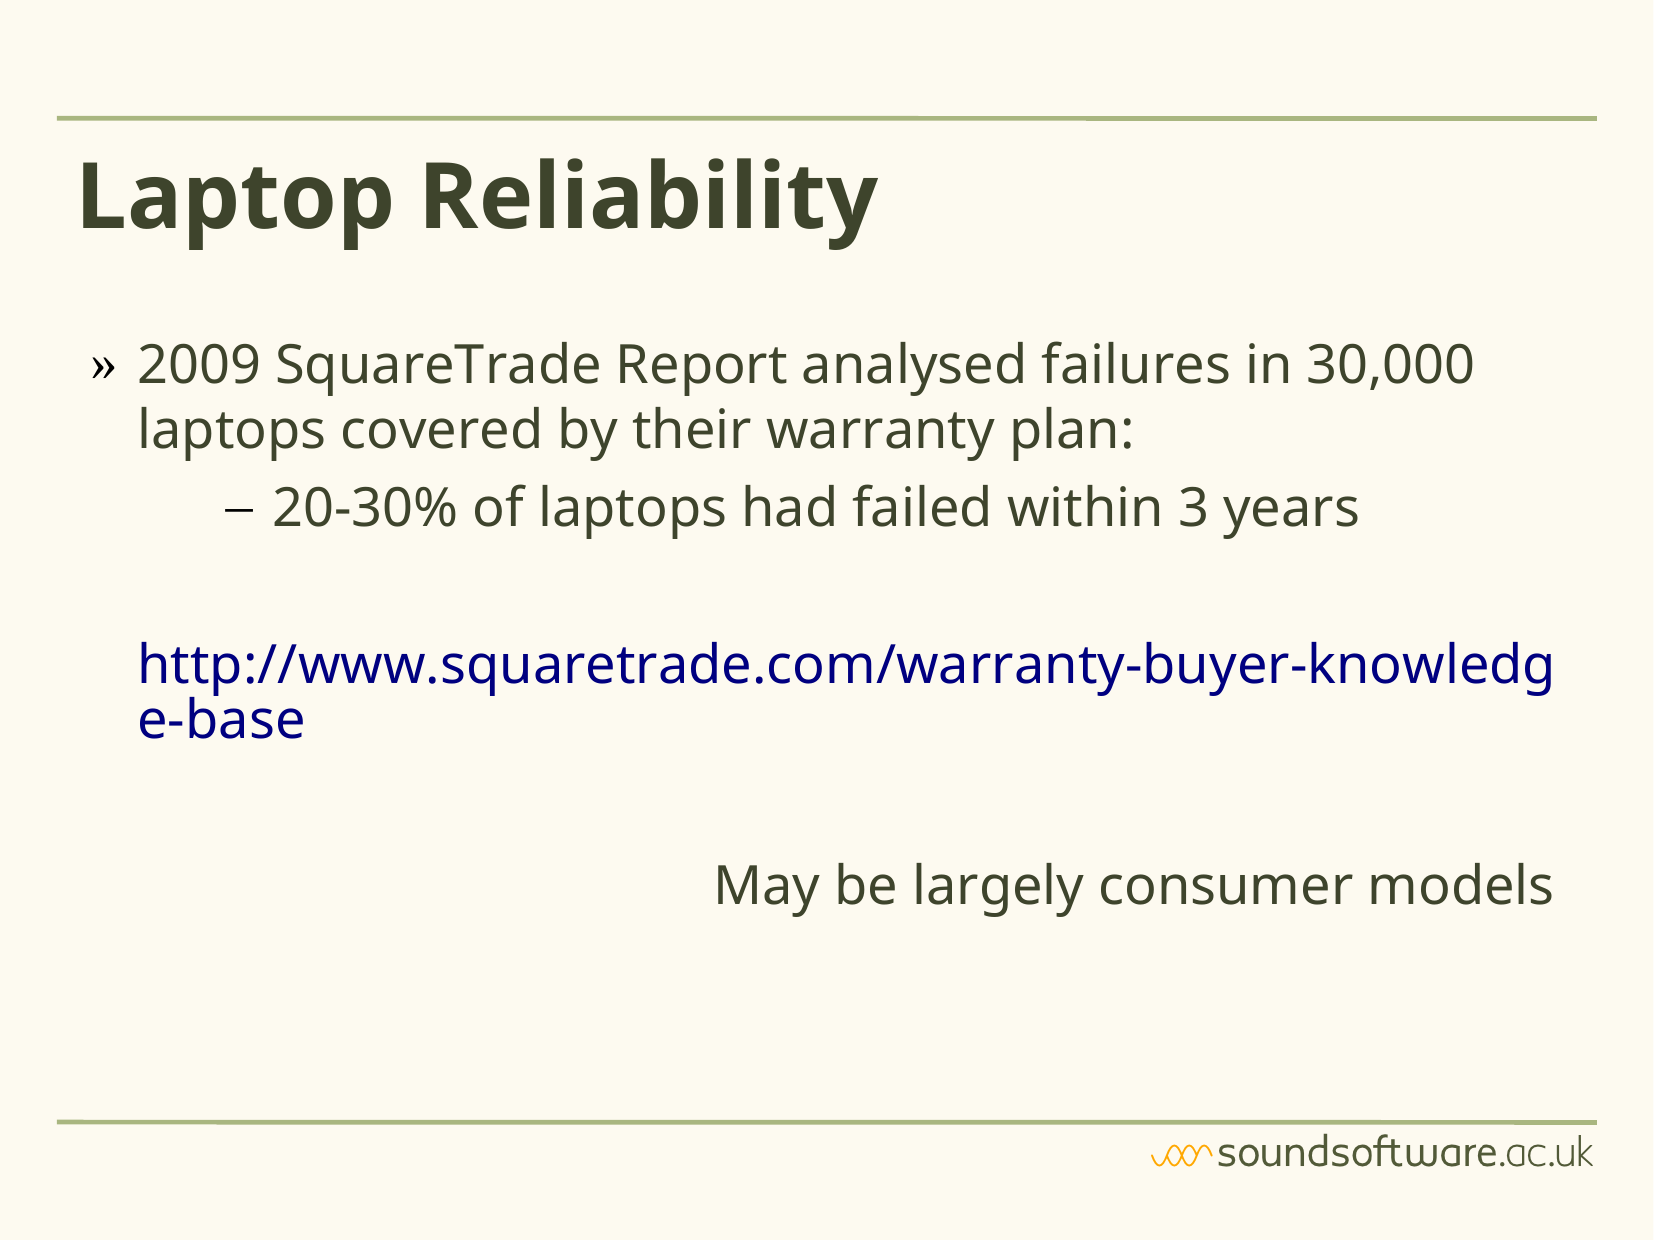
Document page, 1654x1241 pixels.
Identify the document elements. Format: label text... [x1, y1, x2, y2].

list 2009 SquareTrade Report analysed failures in 30,000 laptops covered by their warranty plan: 20-30% of laptops had failed within 3 years http://www.squaretrade.com/warranty-buyer-knowledge-base May be largely consumer models [59, 321, 1594, 1140]
picture [1151, 1140, 1593, 1167]
title Laptop Reliability [59, 109, 1594, 274]
